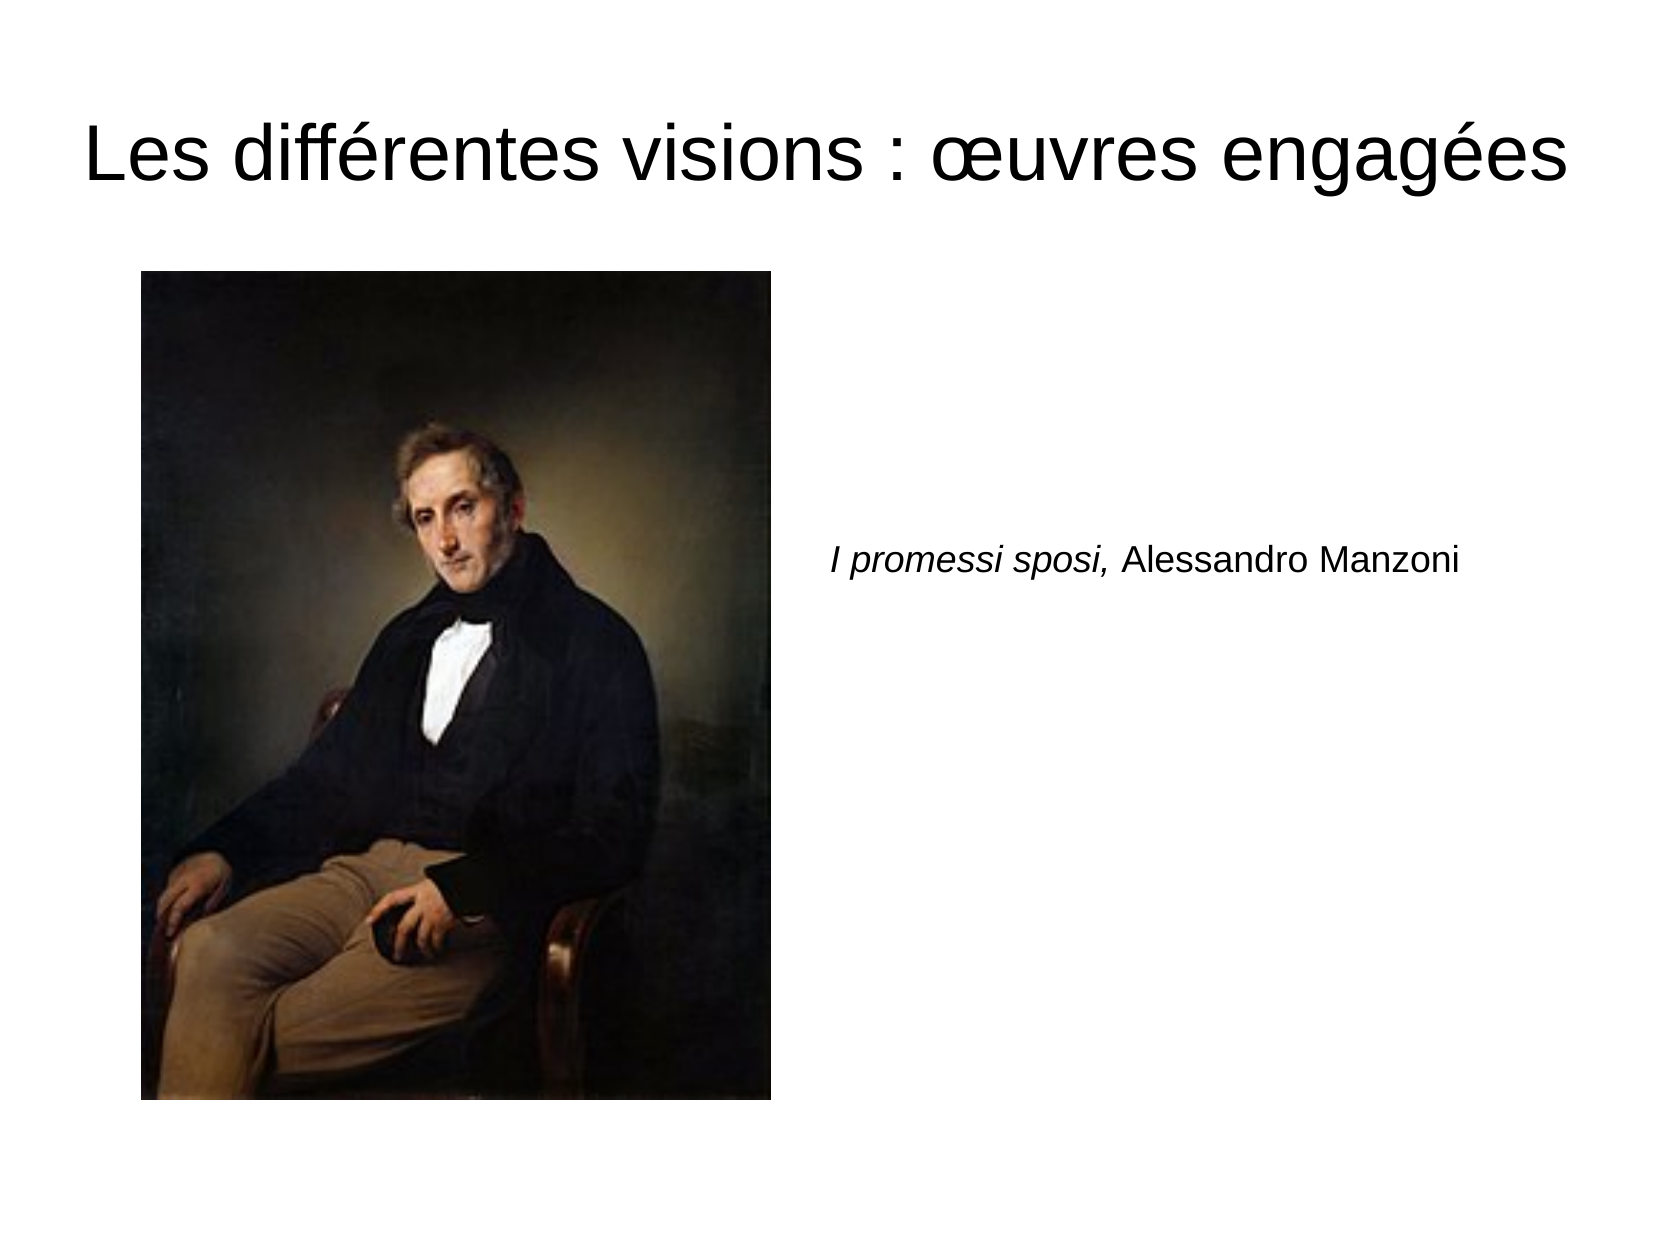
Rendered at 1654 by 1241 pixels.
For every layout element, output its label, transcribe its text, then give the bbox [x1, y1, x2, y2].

text_box I promessi sposi, Alessandro Manzoni [814, 531, 1630, 589]
picture [141, 271, 771, 1101]
title Les différentes visions : œuvres engagées [82, 49, 1571, 257]
